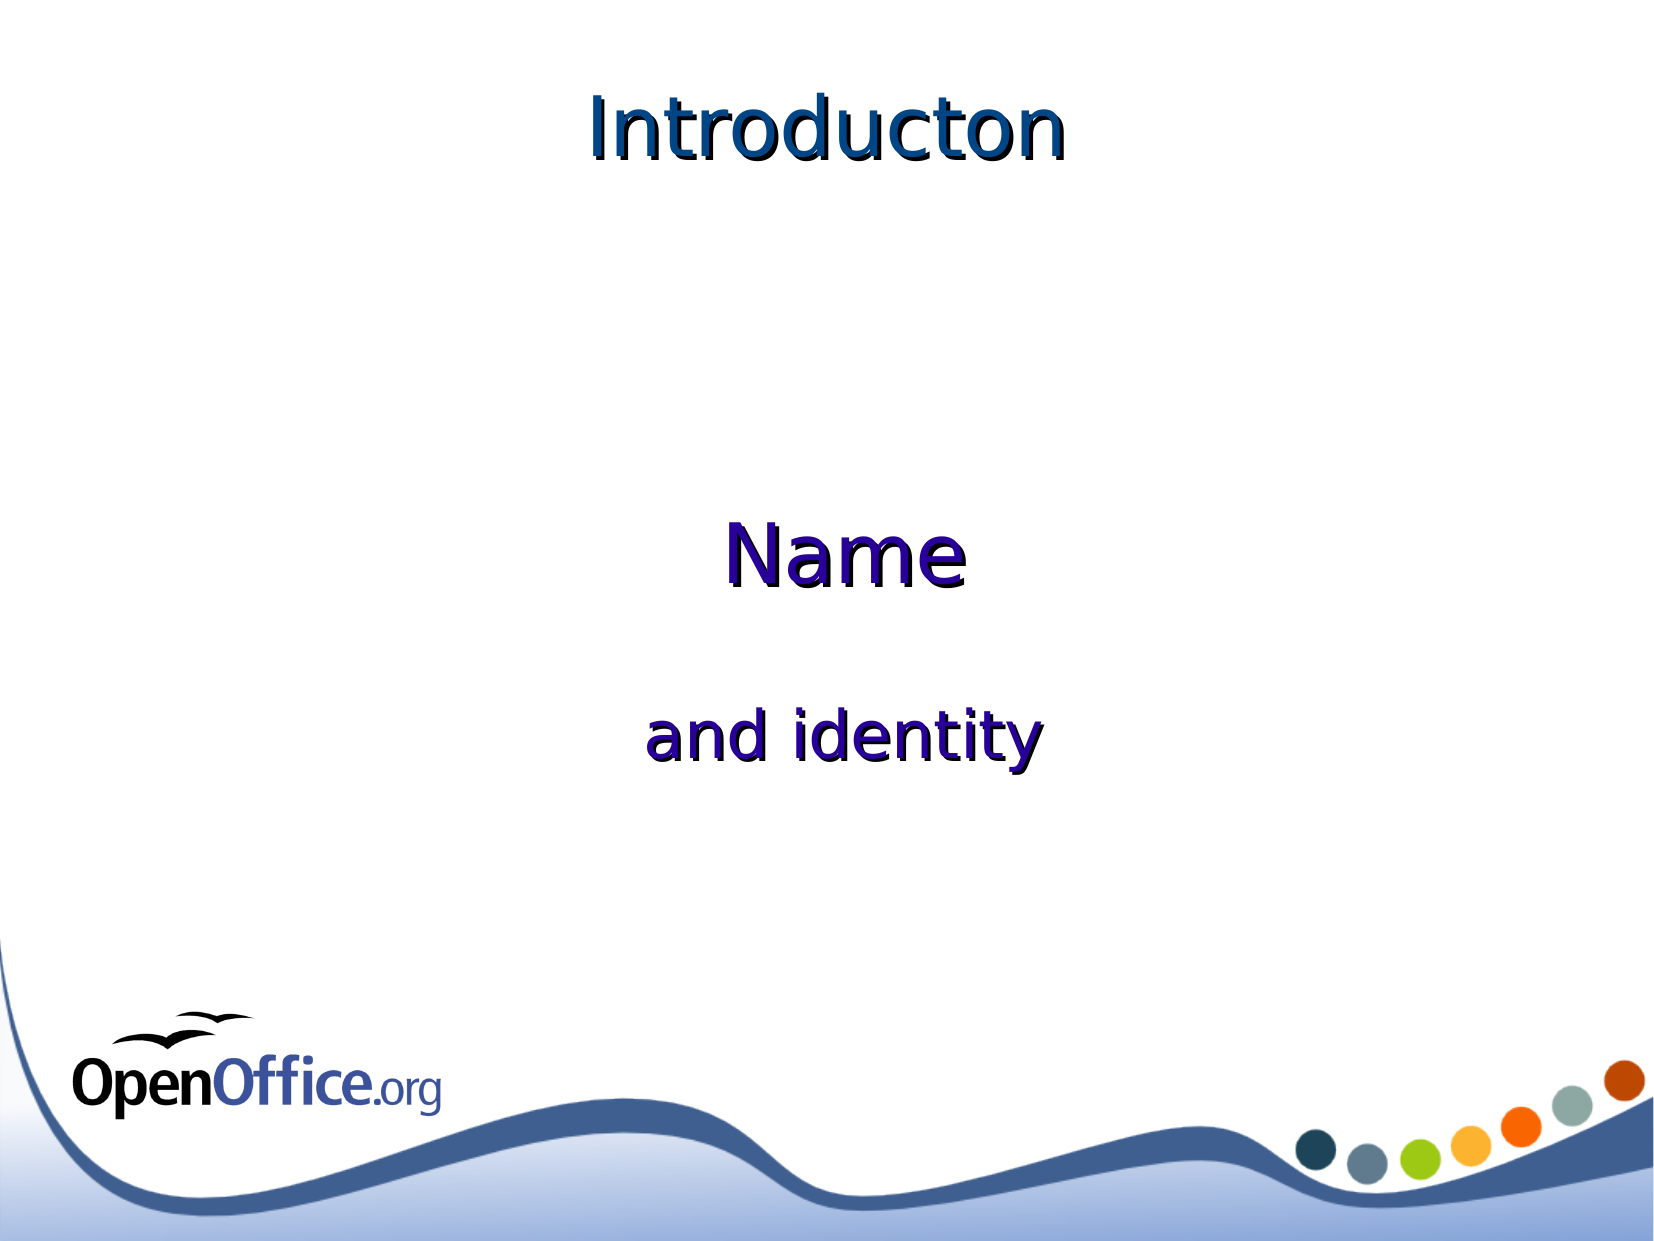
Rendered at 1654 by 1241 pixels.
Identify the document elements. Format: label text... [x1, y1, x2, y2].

picture [0, 938, 1654, 1241]
title Introducton [82, 49, 1571, 207]
subtitle Name and identity [82, 212, 1571, 1069]
